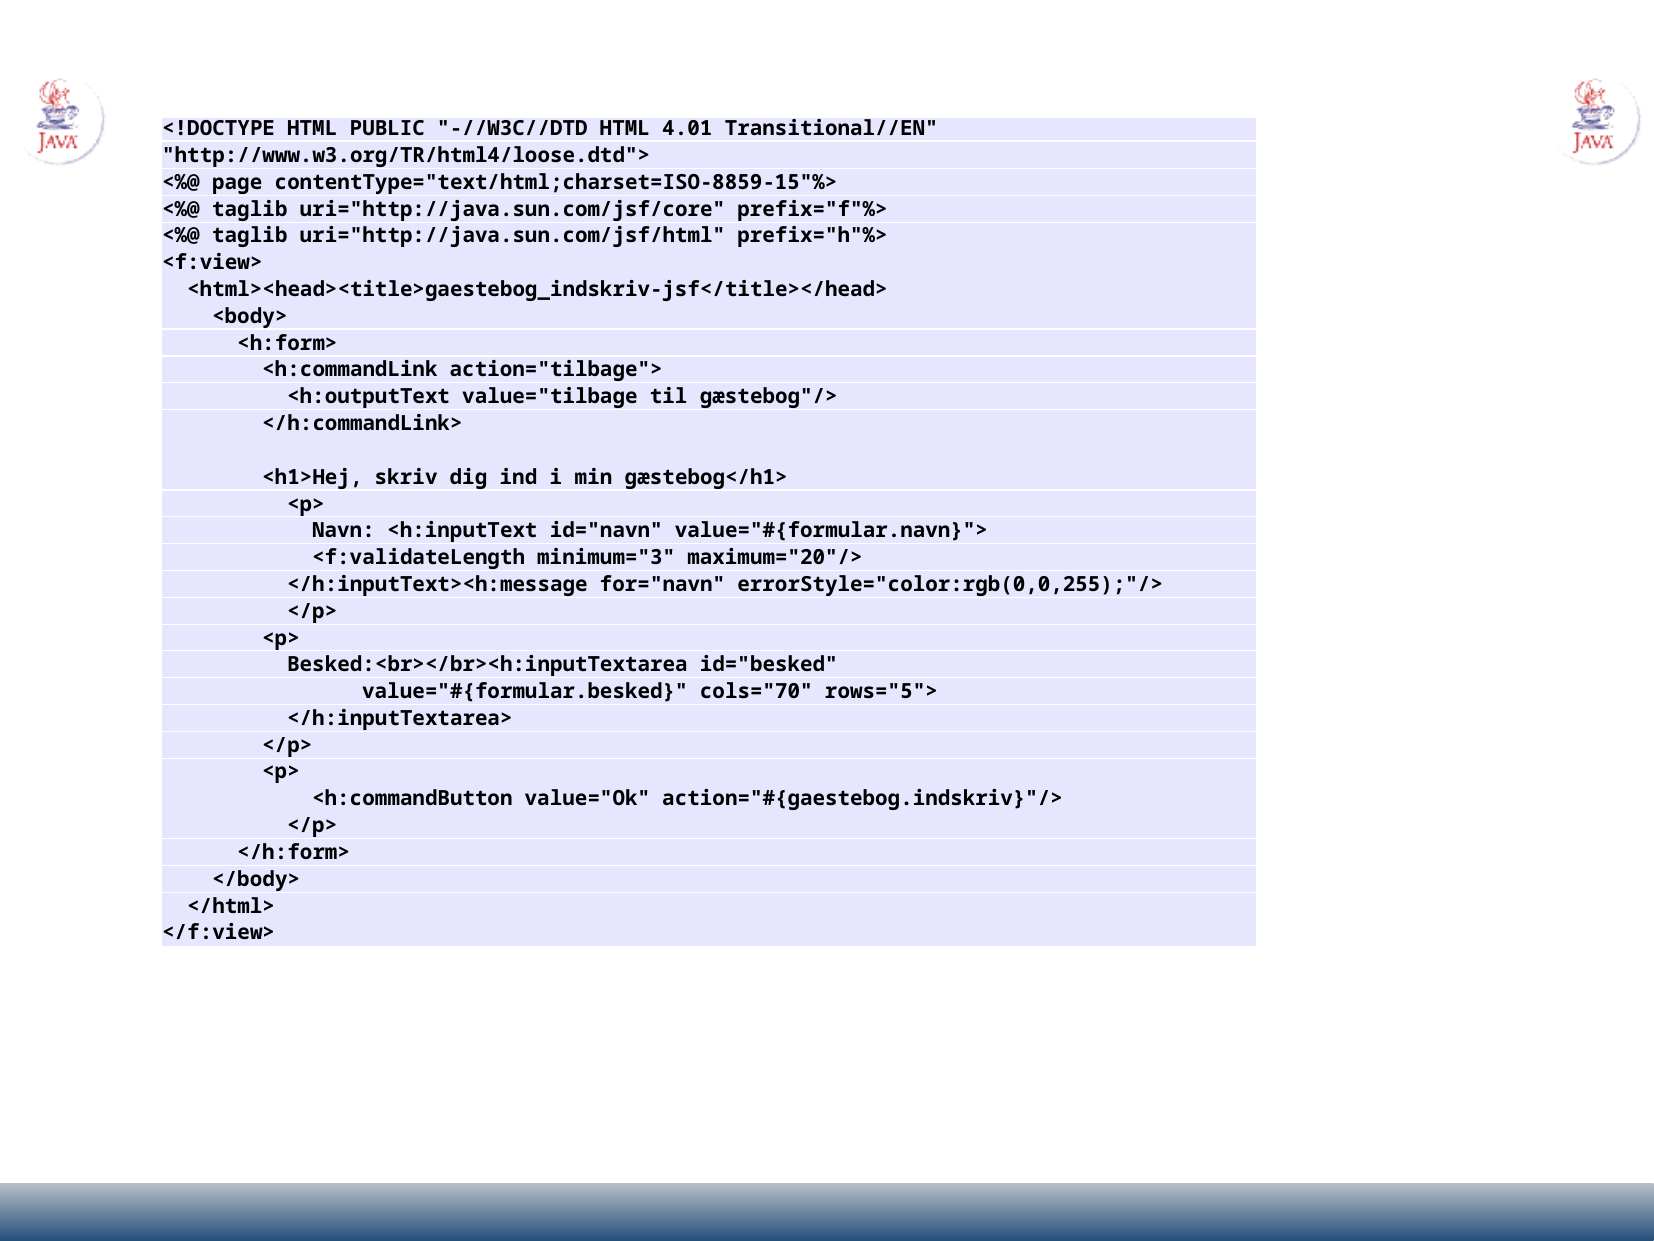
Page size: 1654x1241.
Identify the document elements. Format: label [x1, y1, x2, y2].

picture [1545, 71, 1645, 169]
chart [148, 118, 1270, 1101]
picture [10, 71, 109, 169]
